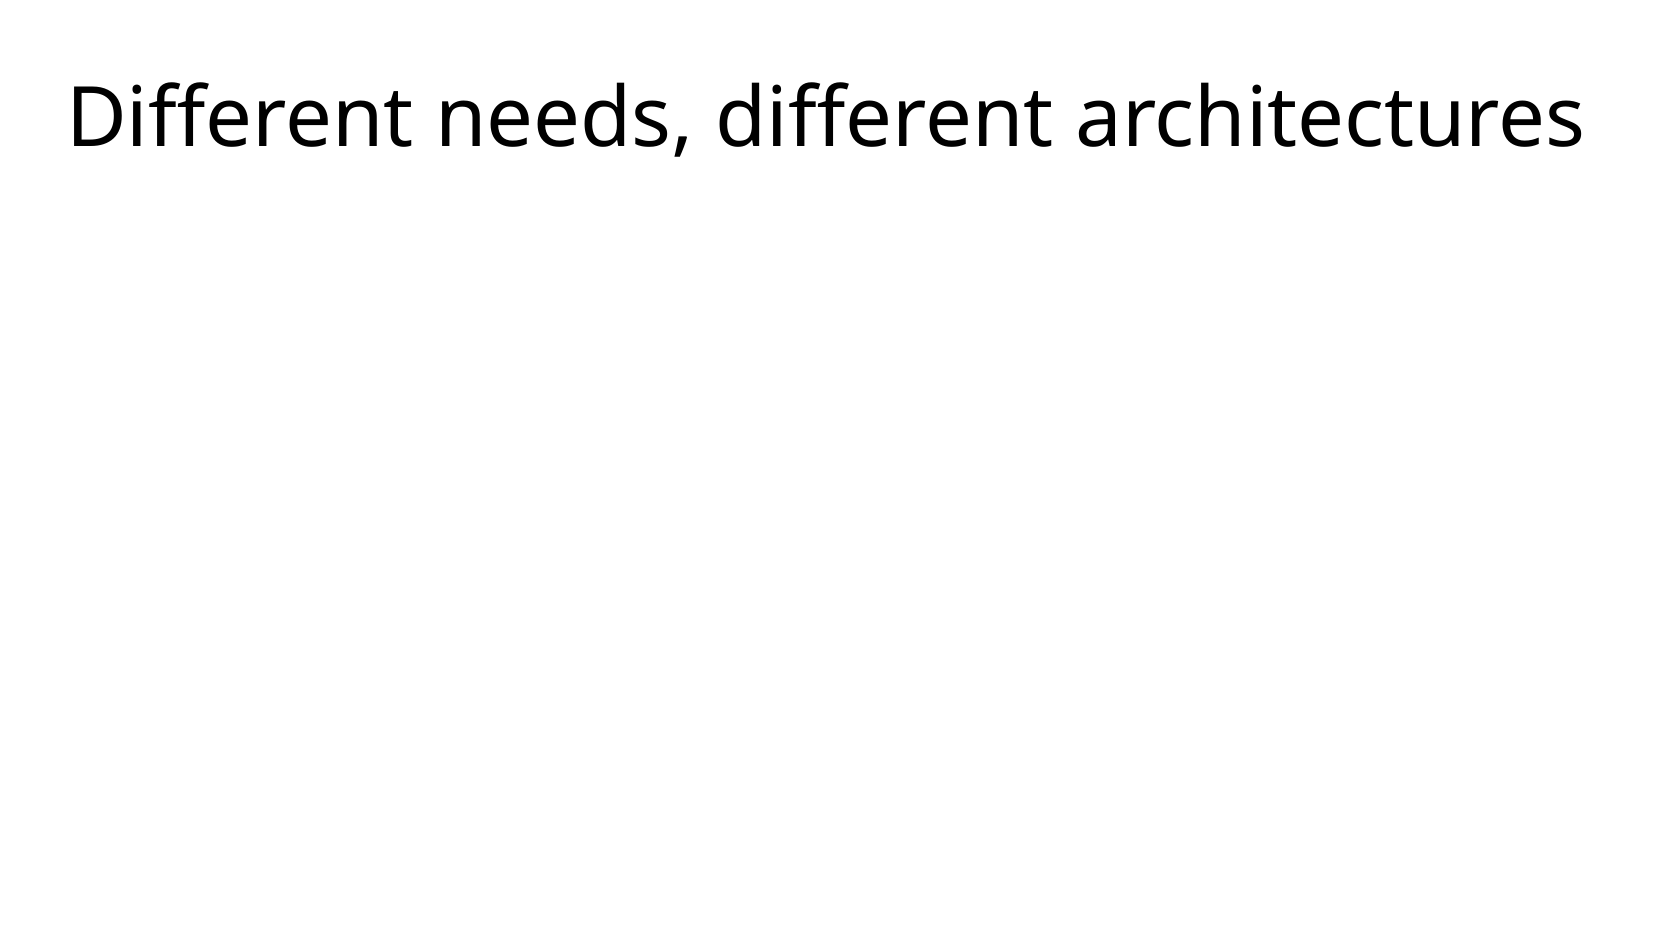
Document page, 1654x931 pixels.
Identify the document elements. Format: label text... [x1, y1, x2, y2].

title Different needs, different architectures [0, 36, 1654, 193]
